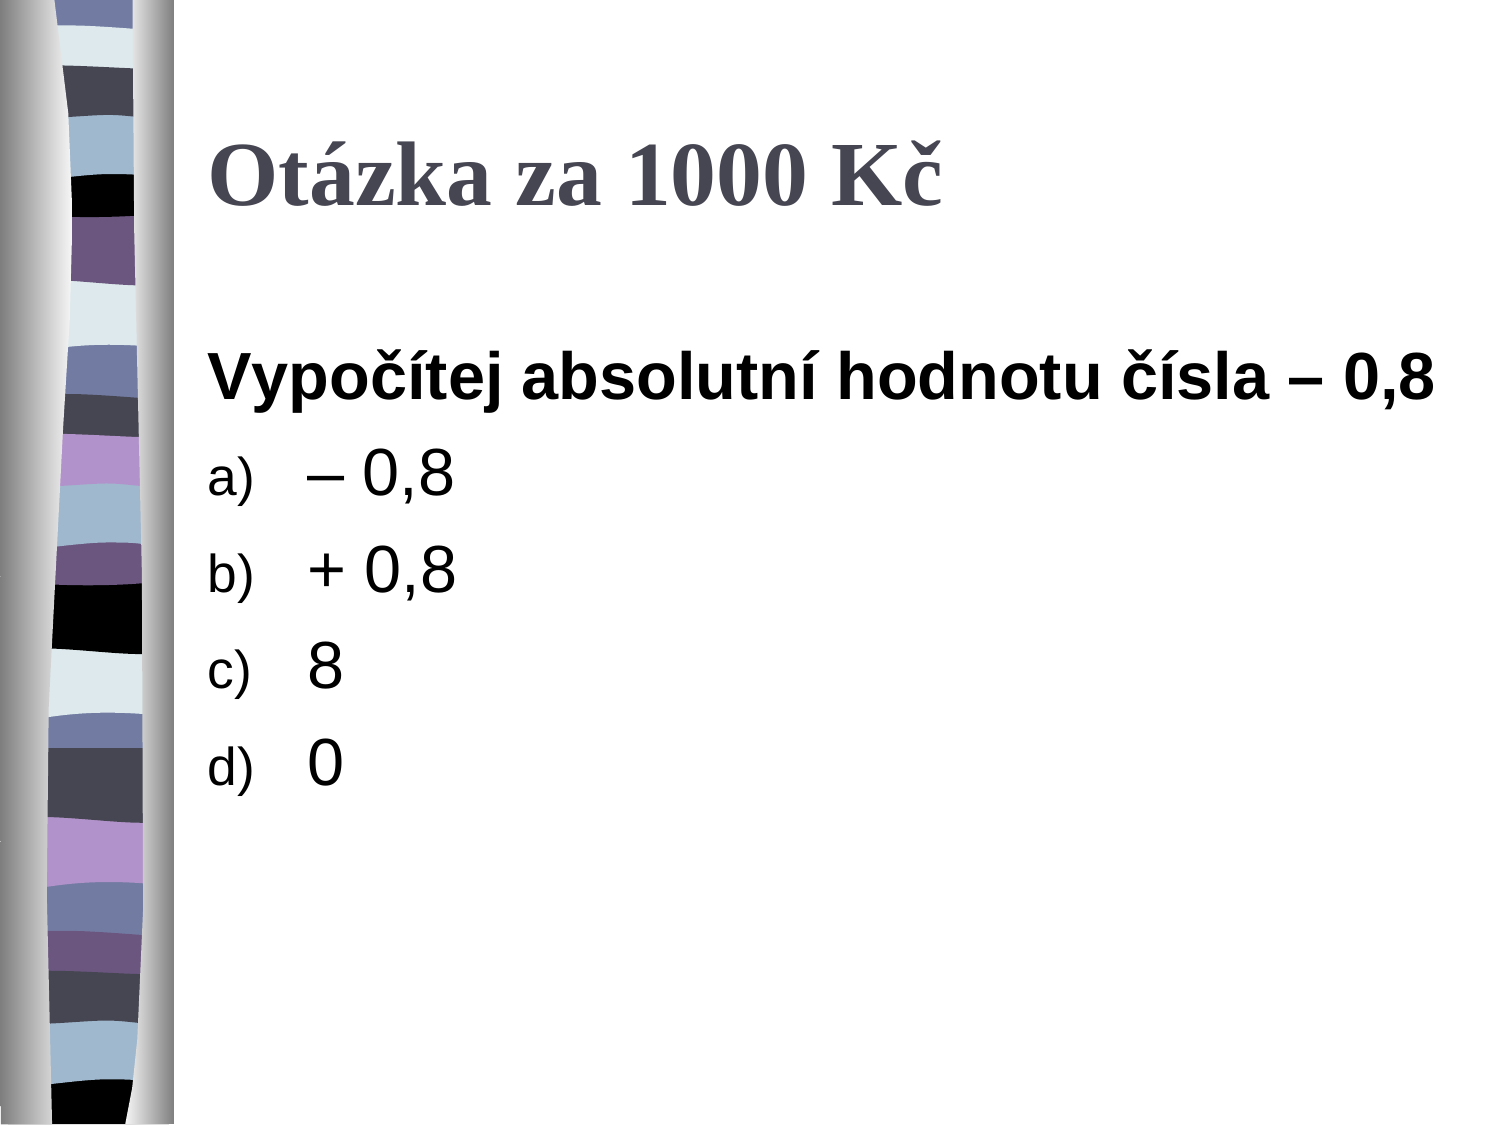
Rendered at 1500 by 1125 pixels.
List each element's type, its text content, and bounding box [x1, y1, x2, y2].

title Otázka za 1000 Kč [192, 74, 1468, 263]
list Vypočítej absolutní hodnotu čísla – 0,8 – 0,8 + 0,8 8 0 [192, 324, 1468, 1001]
